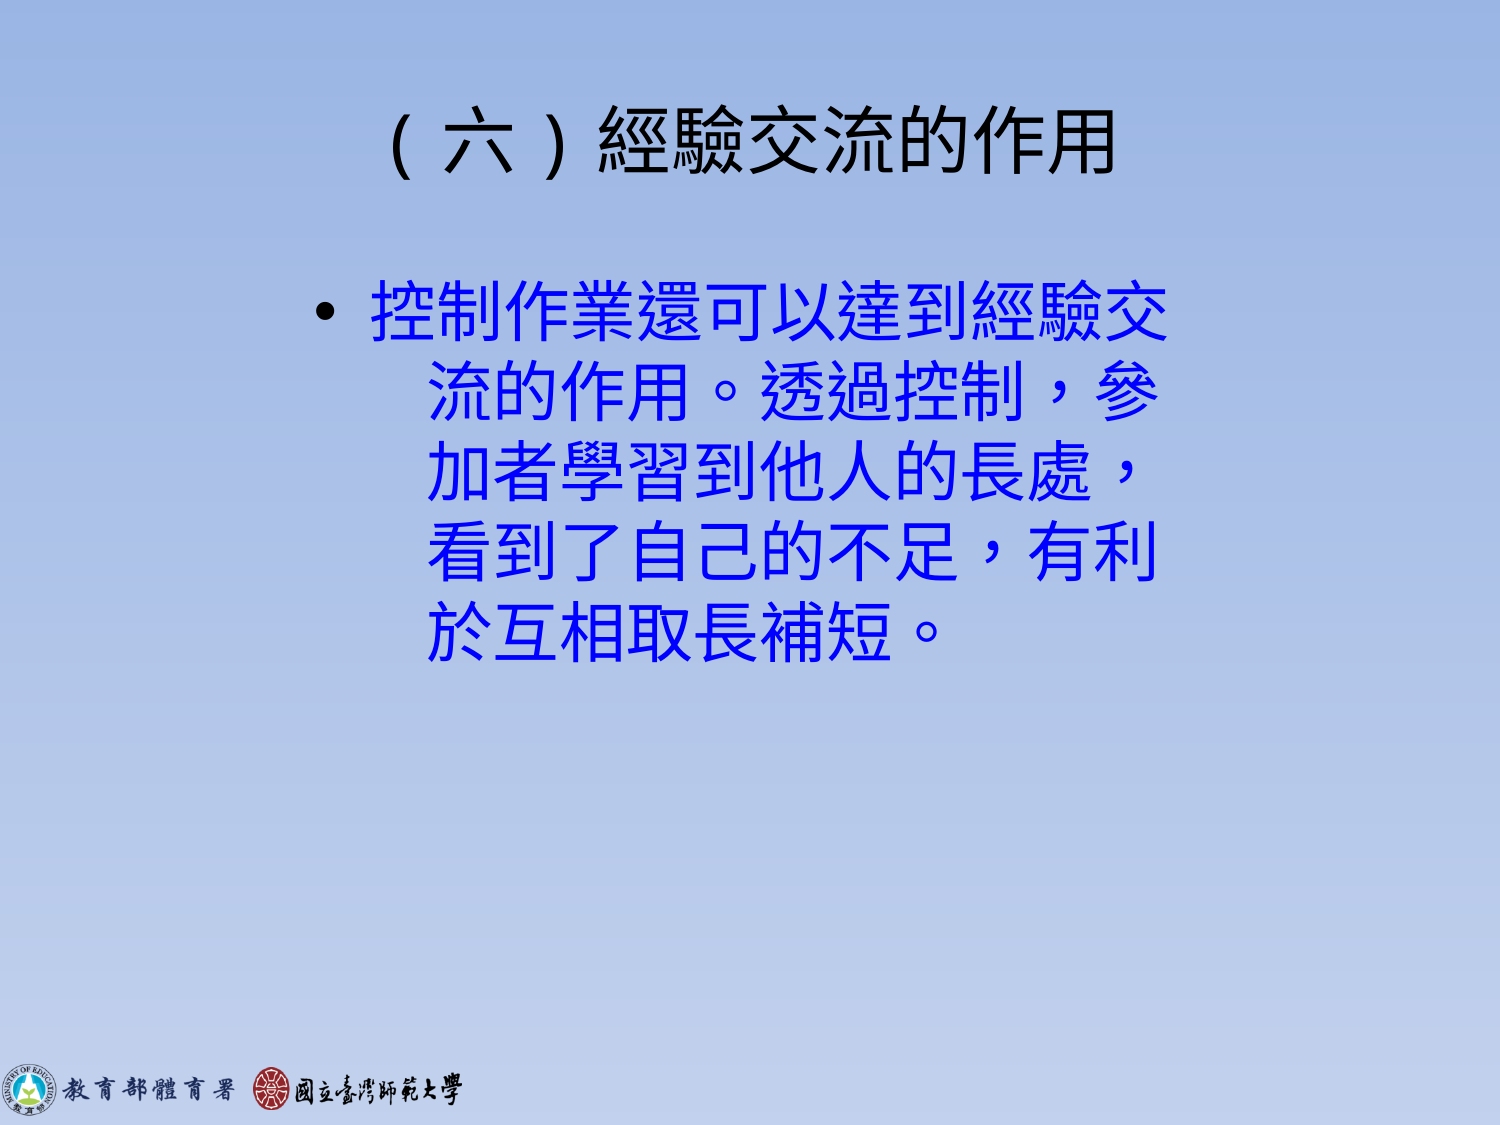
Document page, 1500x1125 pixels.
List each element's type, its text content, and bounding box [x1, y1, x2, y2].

title (六)經驗交流的作用 [75, 45, 1426, 233]
list 控制作業還可以達到經驗交流的作用。透過控制，參加者學習到他人的長處，看到了自己的不足，有利於互相取長補短。 [298, 262, 1228, 759]
